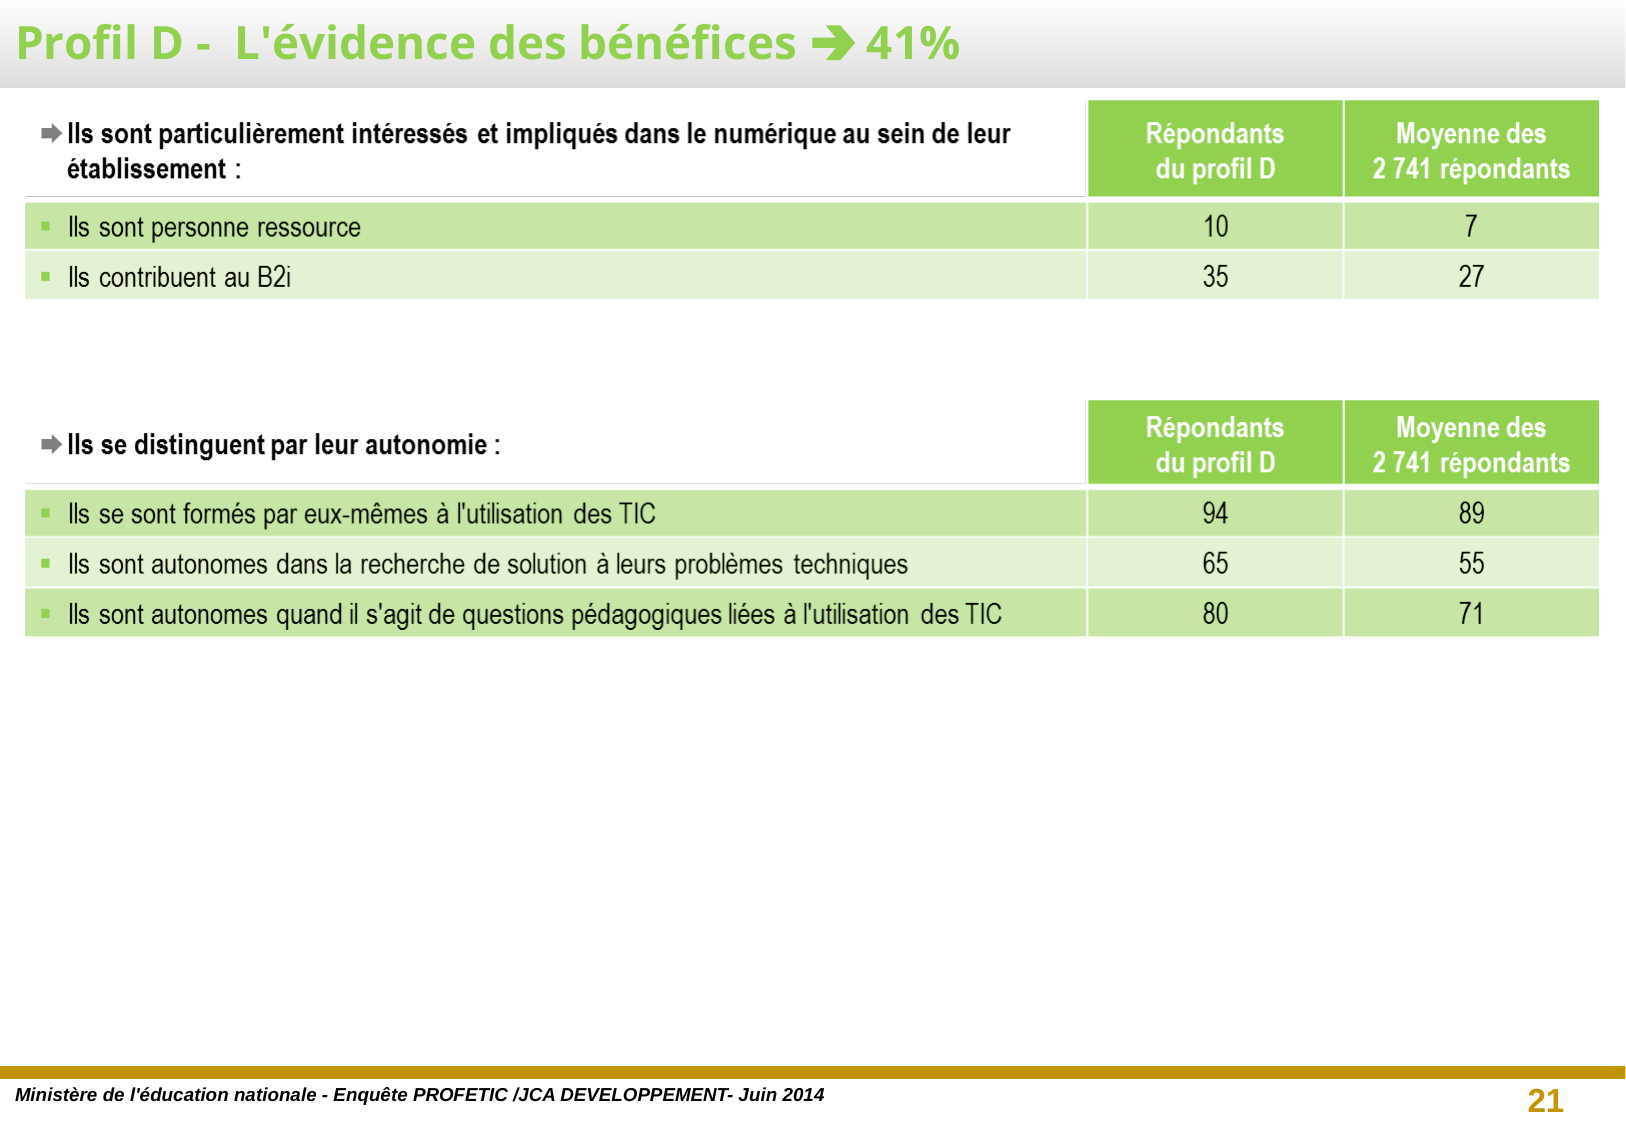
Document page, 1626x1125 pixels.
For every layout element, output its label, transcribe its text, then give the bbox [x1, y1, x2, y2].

text_box Ministère de l'éducation nationale - Enquête PROFETIC /JCA DEVELOPPEMENT- Juin 2014 [0, 1074, 1501, 1125]
title Profil D - L'évidence des bénéfices  41% [0, 0, 1625, 88]
text_box 21 [1512, 1071, 1625, 1125]
picture [24, 99, 1600, 310]
picture [24, 399, 1600, 648]
